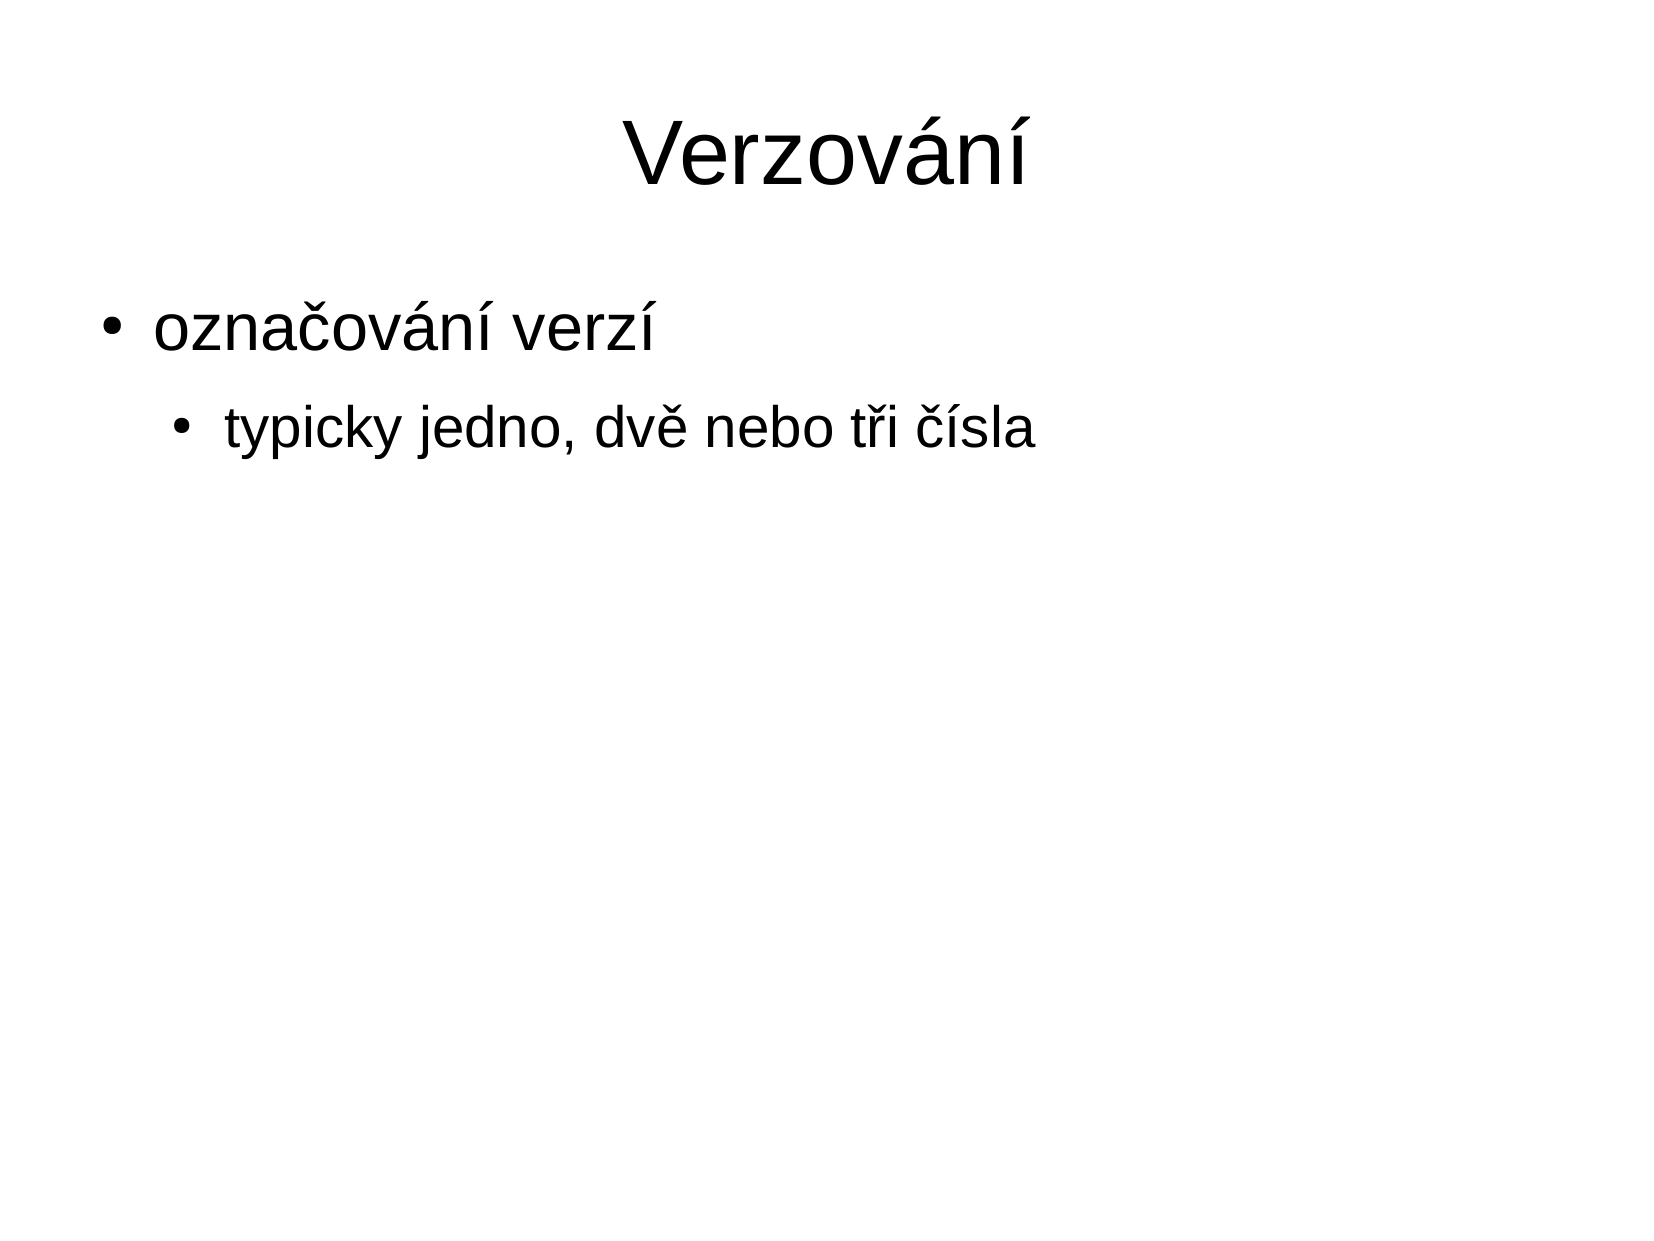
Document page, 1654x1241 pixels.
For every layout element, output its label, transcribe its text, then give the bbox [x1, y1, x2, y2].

list označování verzí typicky jedno, dvě nebo tři čísla [82, 290, 1571, 1010]
title Verzování [82, 49, 1571, 257]
